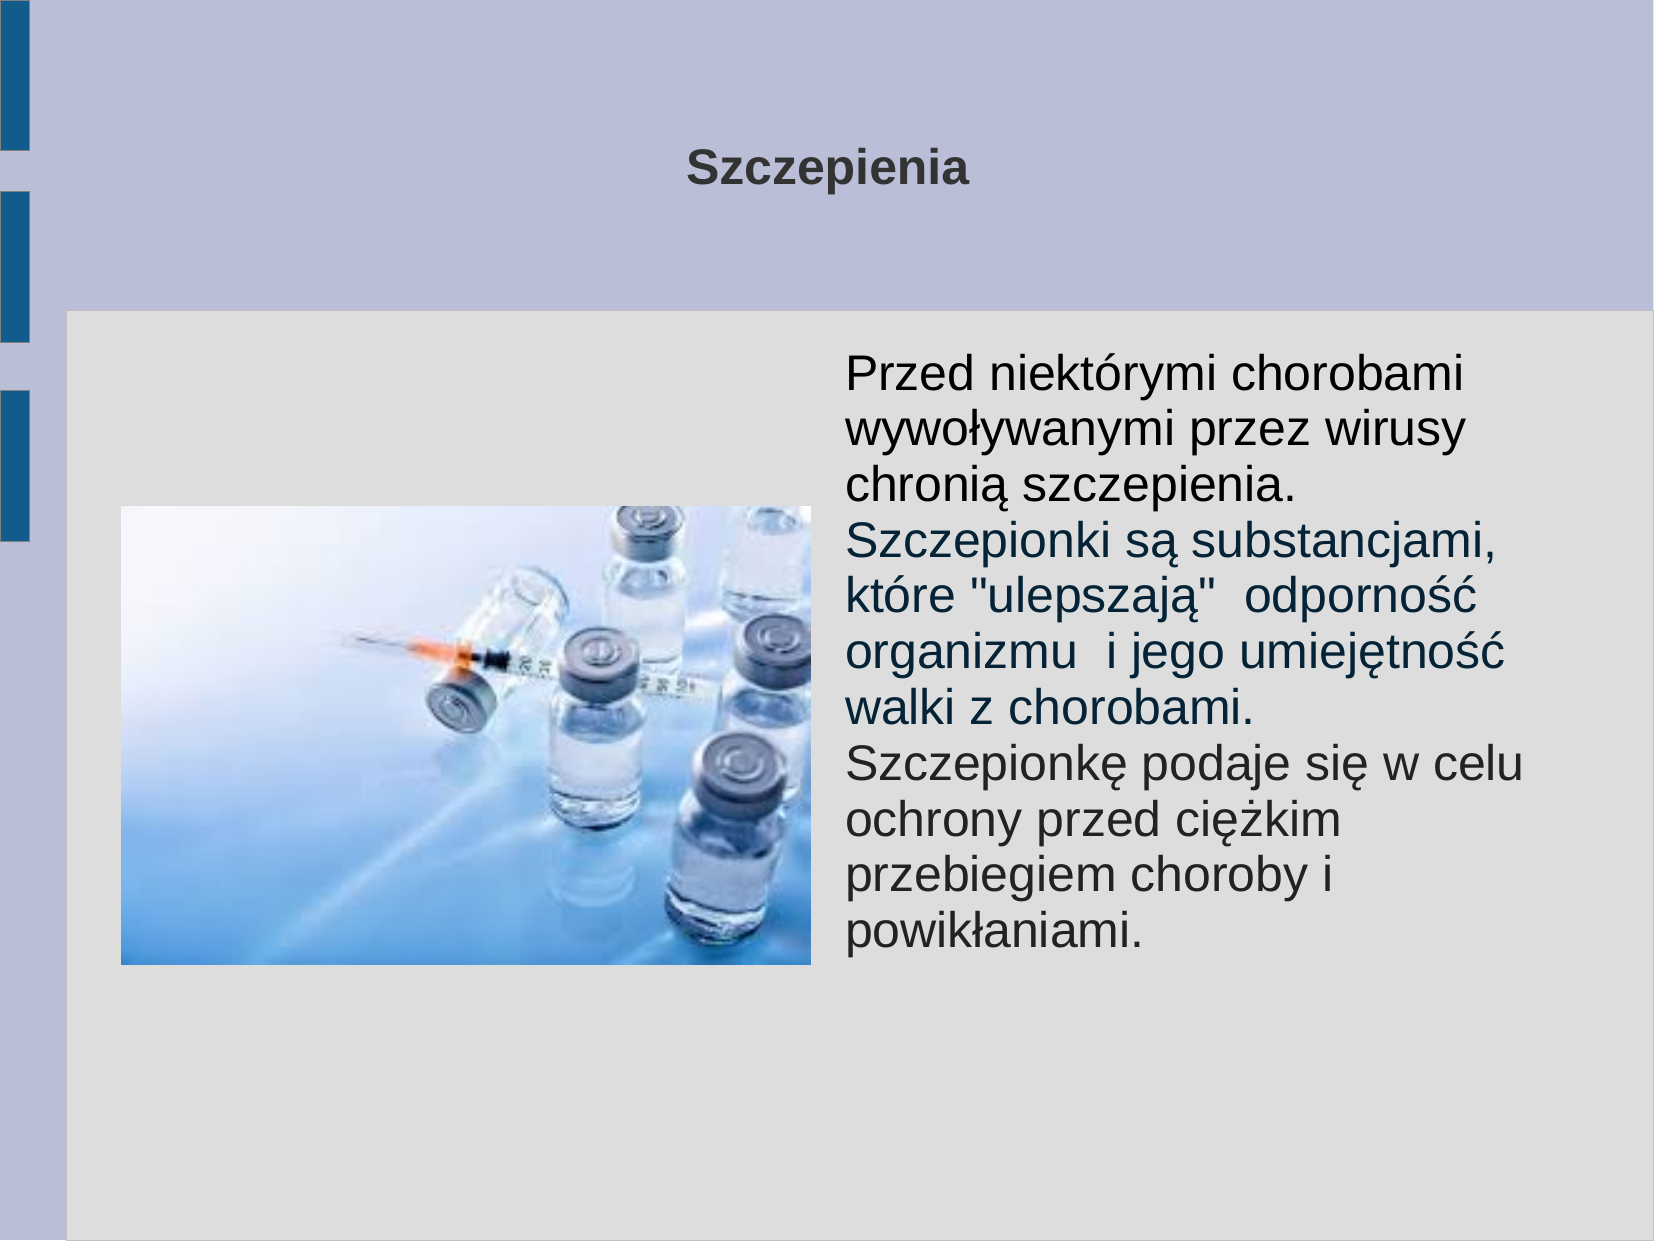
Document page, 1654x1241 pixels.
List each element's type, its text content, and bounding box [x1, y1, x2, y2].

picture [121, 506, 811, 965]
title Szczepienia [121, 91, 1534, 299]
list Przed niektórymi chorobami wywoływanymi przez wirusy chronią szczepienia. Szczepionki są substancjami, które "ulepszają" odporność organizmu i jego umiejętność walki z chorobami. Szczepionkę podaje się w celu ochrony przed ciężkim przebiegiem choroby i powikłaniami. [845, 344, 1535, 1127]
